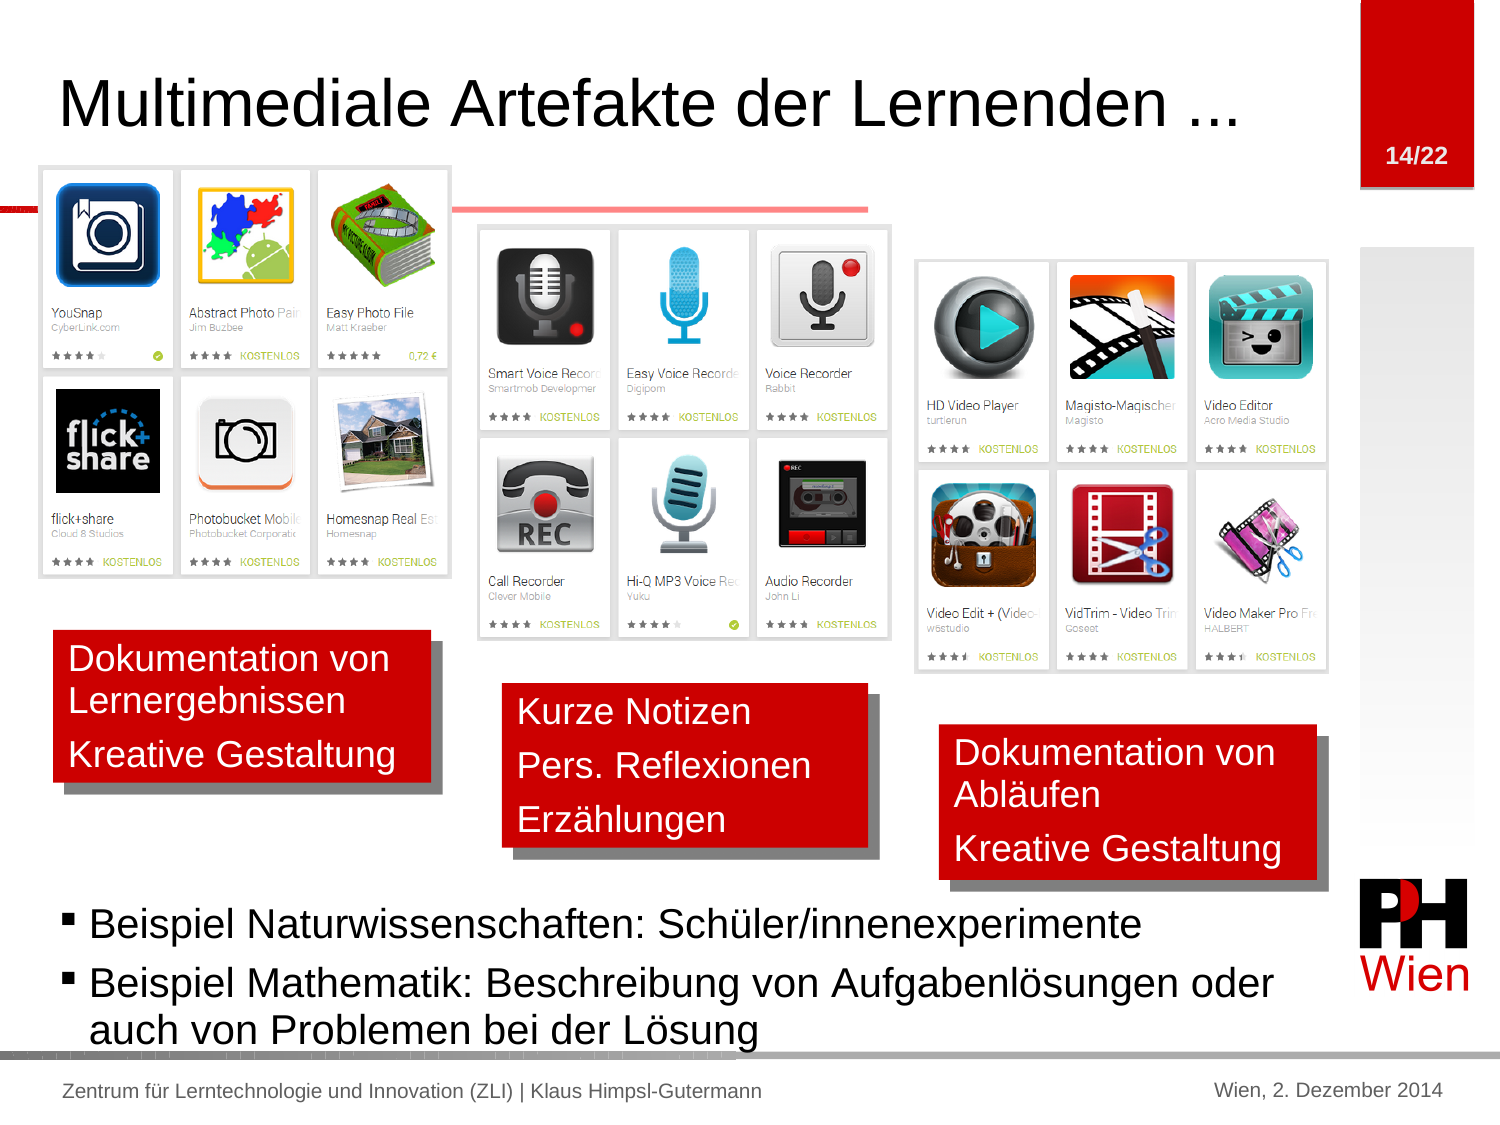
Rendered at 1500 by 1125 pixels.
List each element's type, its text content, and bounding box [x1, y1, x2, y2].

text_box Dokumentation von Lernergebnissen Kreative Gestaltung [53, 629, 432, 783]
text_box Dokumentation von Abläufen Kreative Gestaltung [938, 724, 1317, 880]
text_box Kurze Notizen Pers. Reflexionen Erzählungen [501, 683, 869, 848]
title Multimediale Artefakte der Lernenden ... [59, 63, 1312, 143]
picture [1354, 873, 1474, 997]
picture [477, 224, 892, 641]
picture [914, 259, 1329, 674]
picture [38, 165, 452, 579]
list Beispiel Naturwissenschaften: Schüler/innenexperimente Beispiel Mathematik: Beschreibung von Aufgabenlösungen oder auch von Problemen bei der Lösung [59, 901, 1312, 1069]
